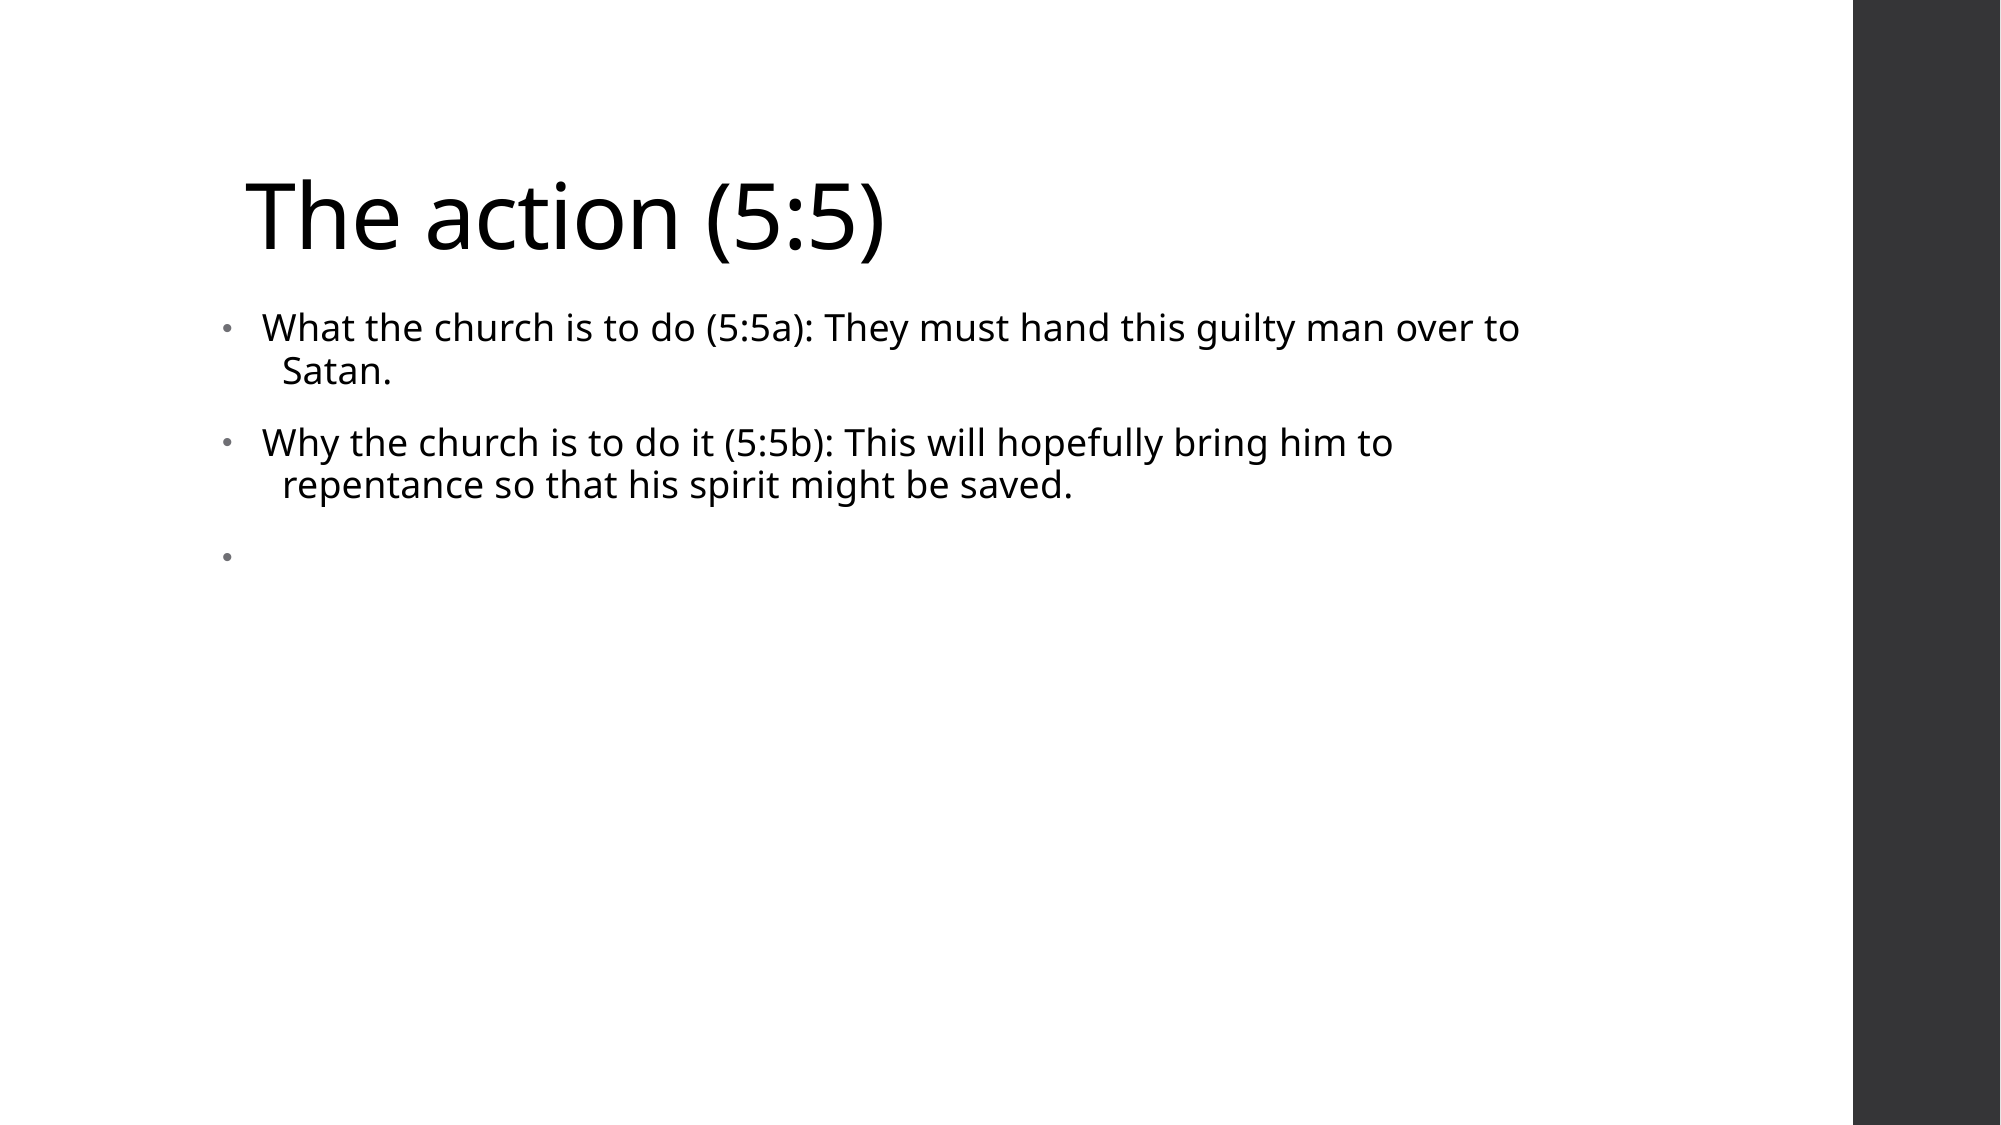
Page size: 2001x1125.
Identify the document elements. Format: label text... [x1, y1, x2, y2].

list What the church is to do (5:5a): They must hand this guilty man over to Satan. Why the church is to do it (5:5b): This will hopefully bring him to repentance so that his spirit might be saved. [206, 299, 1617, 1014]
title The action (5:5) [206, 60, 1797, 278]
